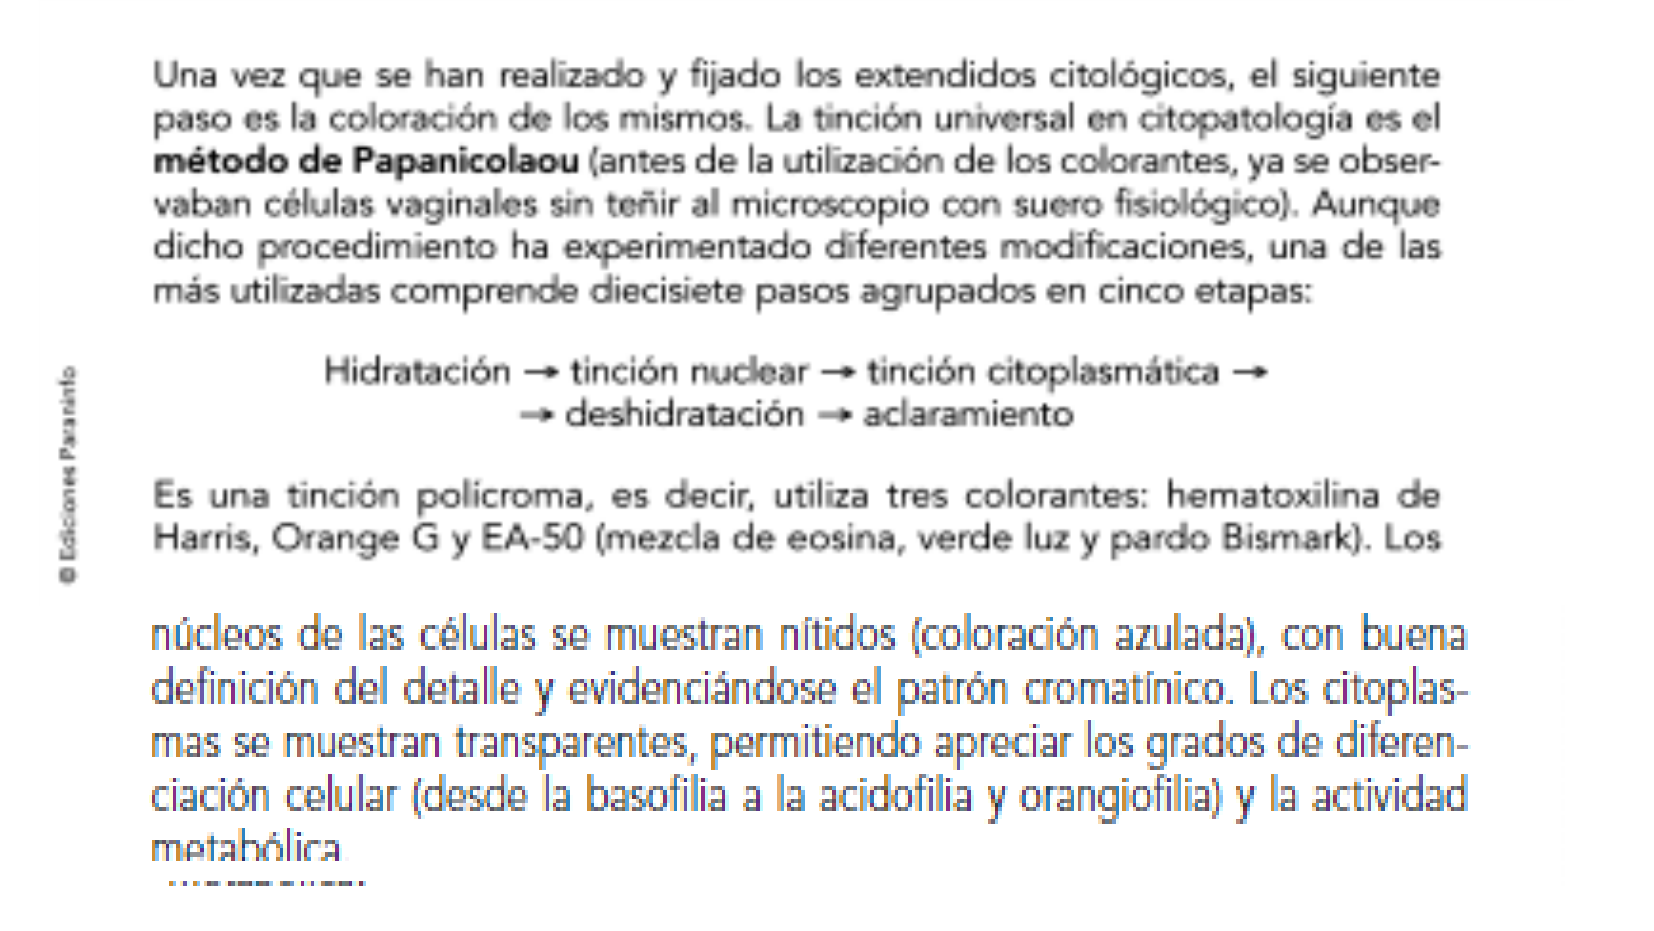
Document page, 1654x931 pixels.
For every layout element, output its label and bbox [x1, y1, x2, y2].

picture [38, 0, 1574, 886]
